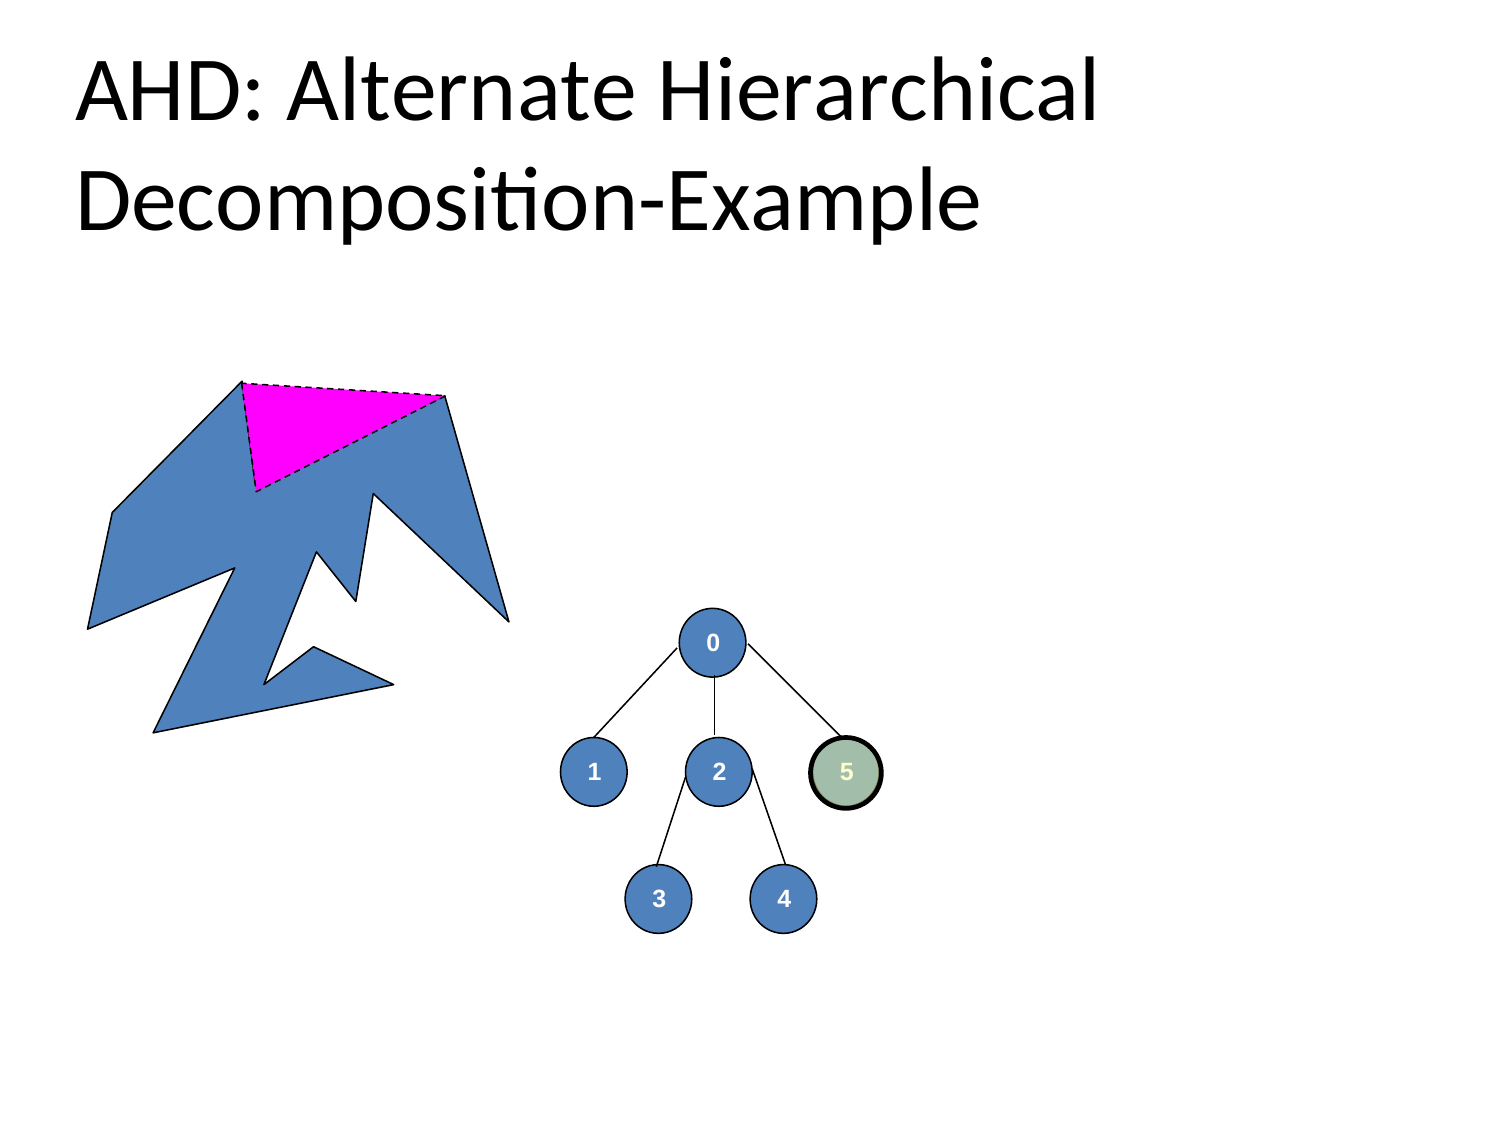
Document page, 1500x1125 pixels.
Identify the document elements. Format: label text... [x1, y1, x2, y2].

title AHD: Alternate Hierarchical Decomposition-Example [75, 28, 1425, 249]
text_box [625, 864, 684, 934]
text_box [750, 864, 809, 934]
text_box 4 [762, 874, 819, 921]
text_box 3 [637, 874, 694, 921]
text_box [810, 737, 882, 809]
text_box [685, 737, 745, 807]
text_box [560, 737, 620, 807]
text_box 5 [872, 747, 882, 767]
text_box 0 [691, 618, 748, 665]
text_box 5 [876, 779, 882, 794]
text_box 1 [572, 747, 630, 794]
text_box [87, 381, 509, 733]
text_box 2 [697, 747, 755, 794]
text_box [679, 608, 738, 678]
